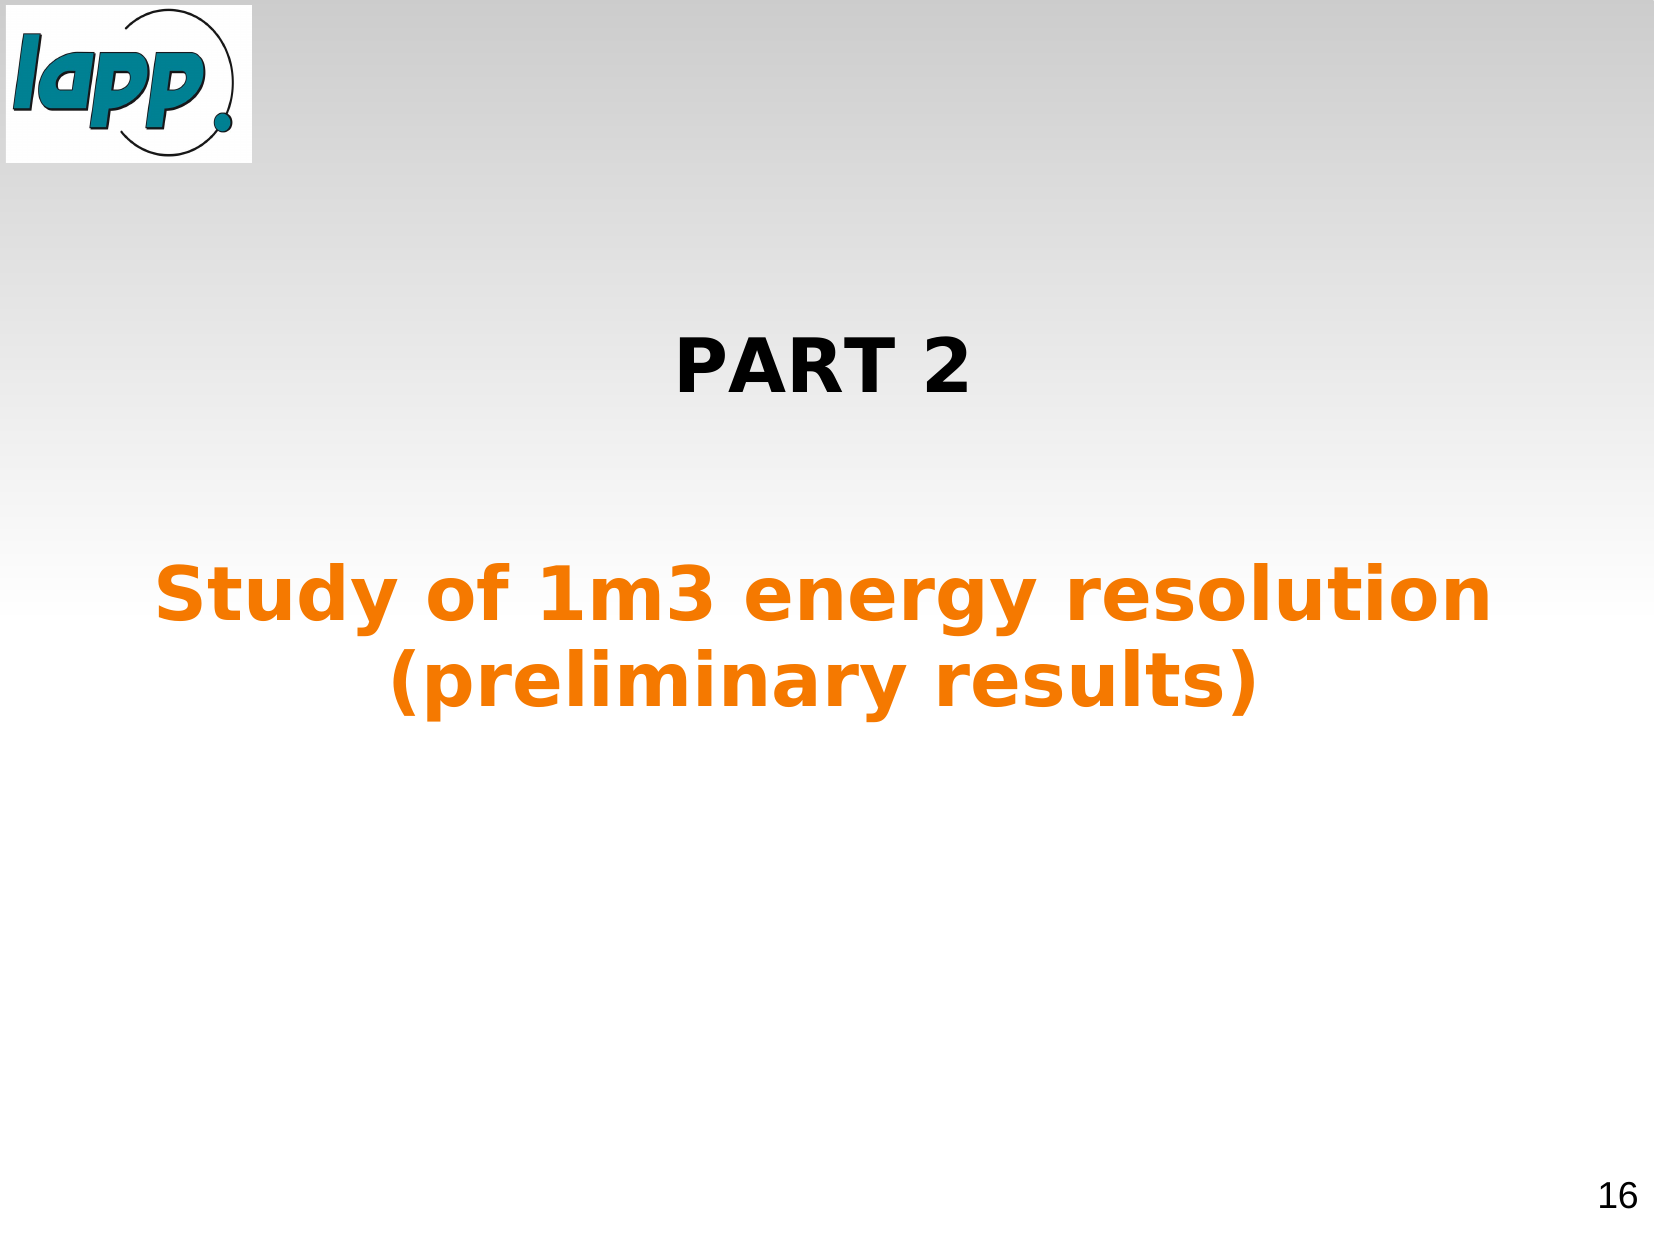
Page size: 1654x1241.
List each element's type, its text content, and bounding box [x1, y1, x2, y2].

text_box 3 [1574, 1167, 1654, 1241]
picture [5, 5, 252, 163]
title PART 2 Study of 1m3 energy resolution (preliminary results) [71, 323, 1577, 812]
